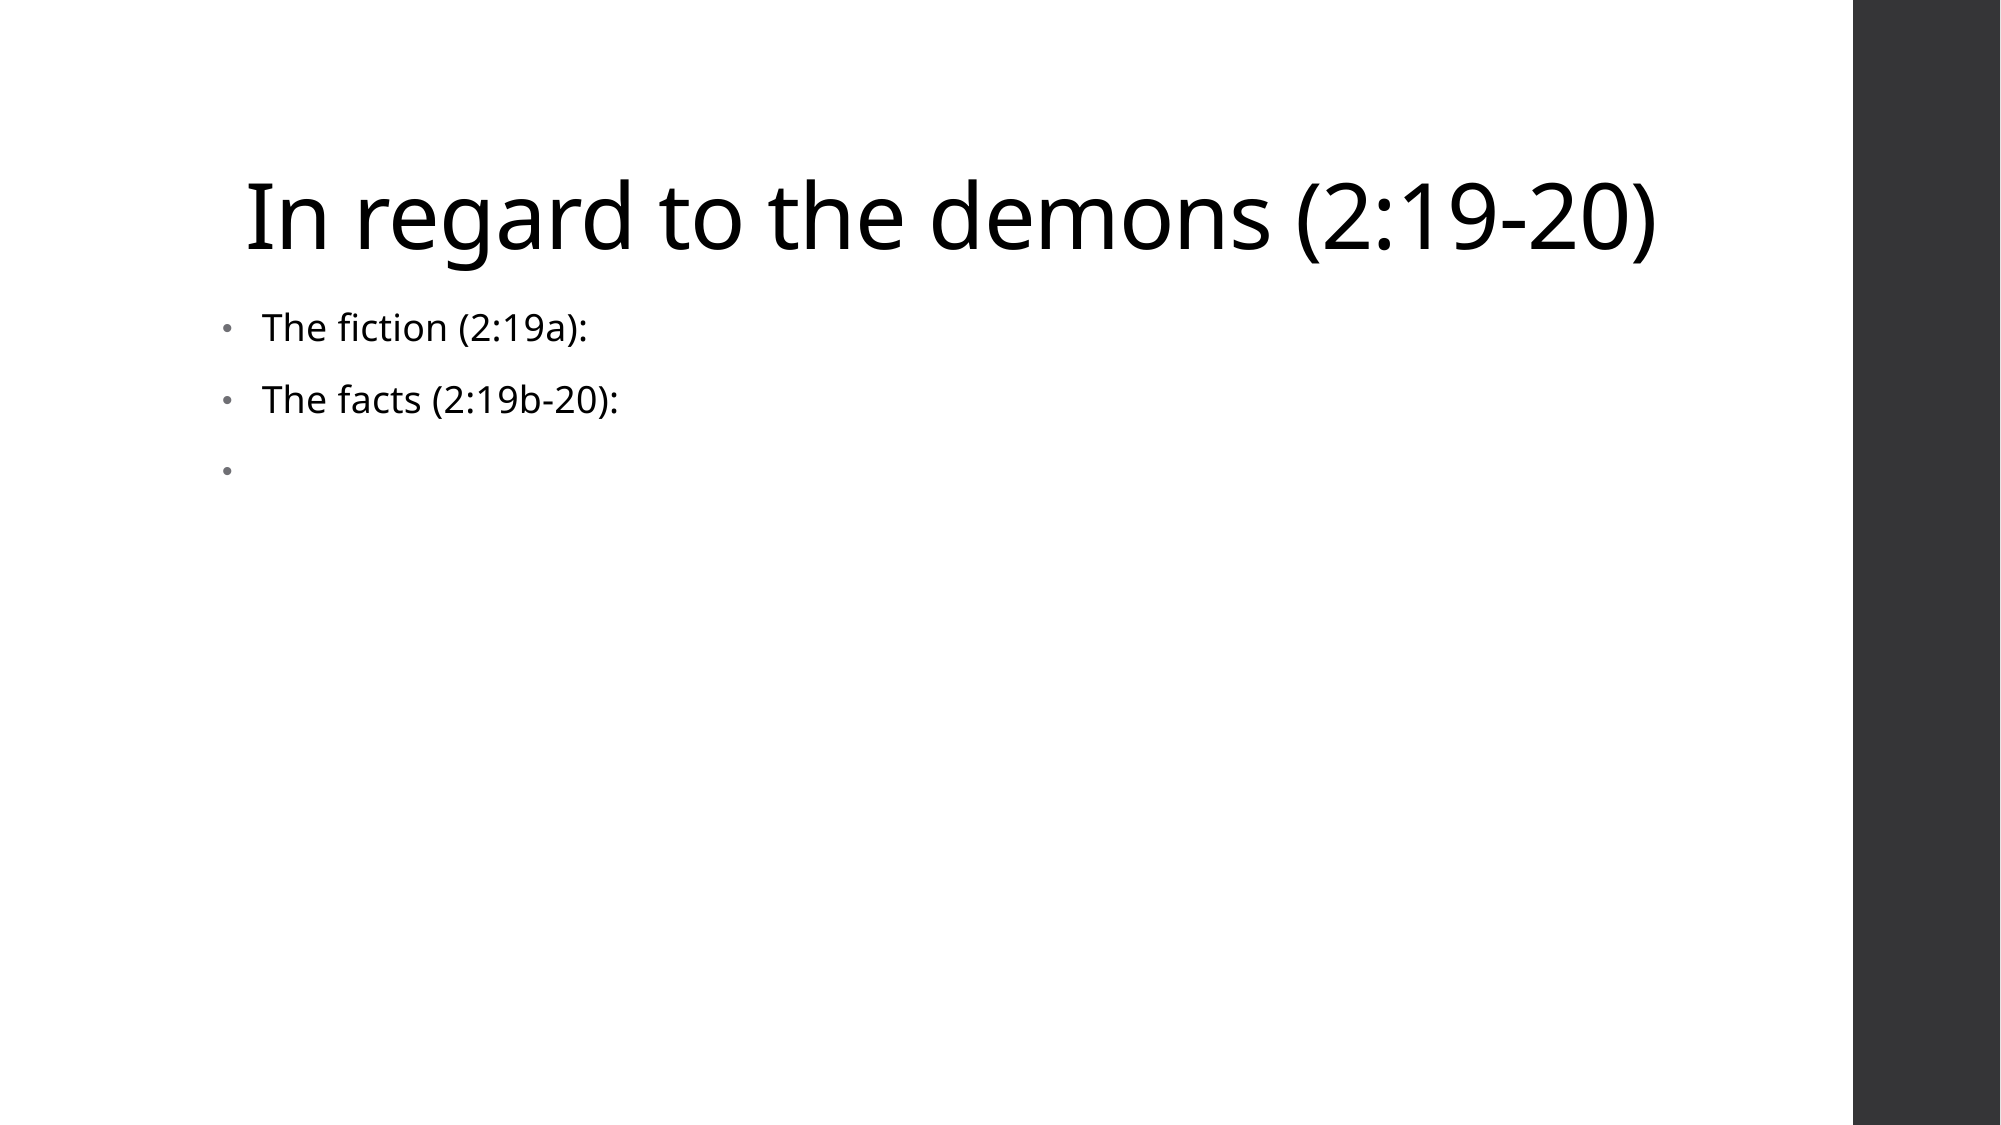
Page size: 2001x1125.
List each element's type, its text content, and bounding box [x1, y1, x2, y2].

list The fiction (2:19a): The facts (2:19b-20): [206, 299, 1617, 1014]
title In regard to the demons (2:19-20) [206, 60, 1797, 278]
